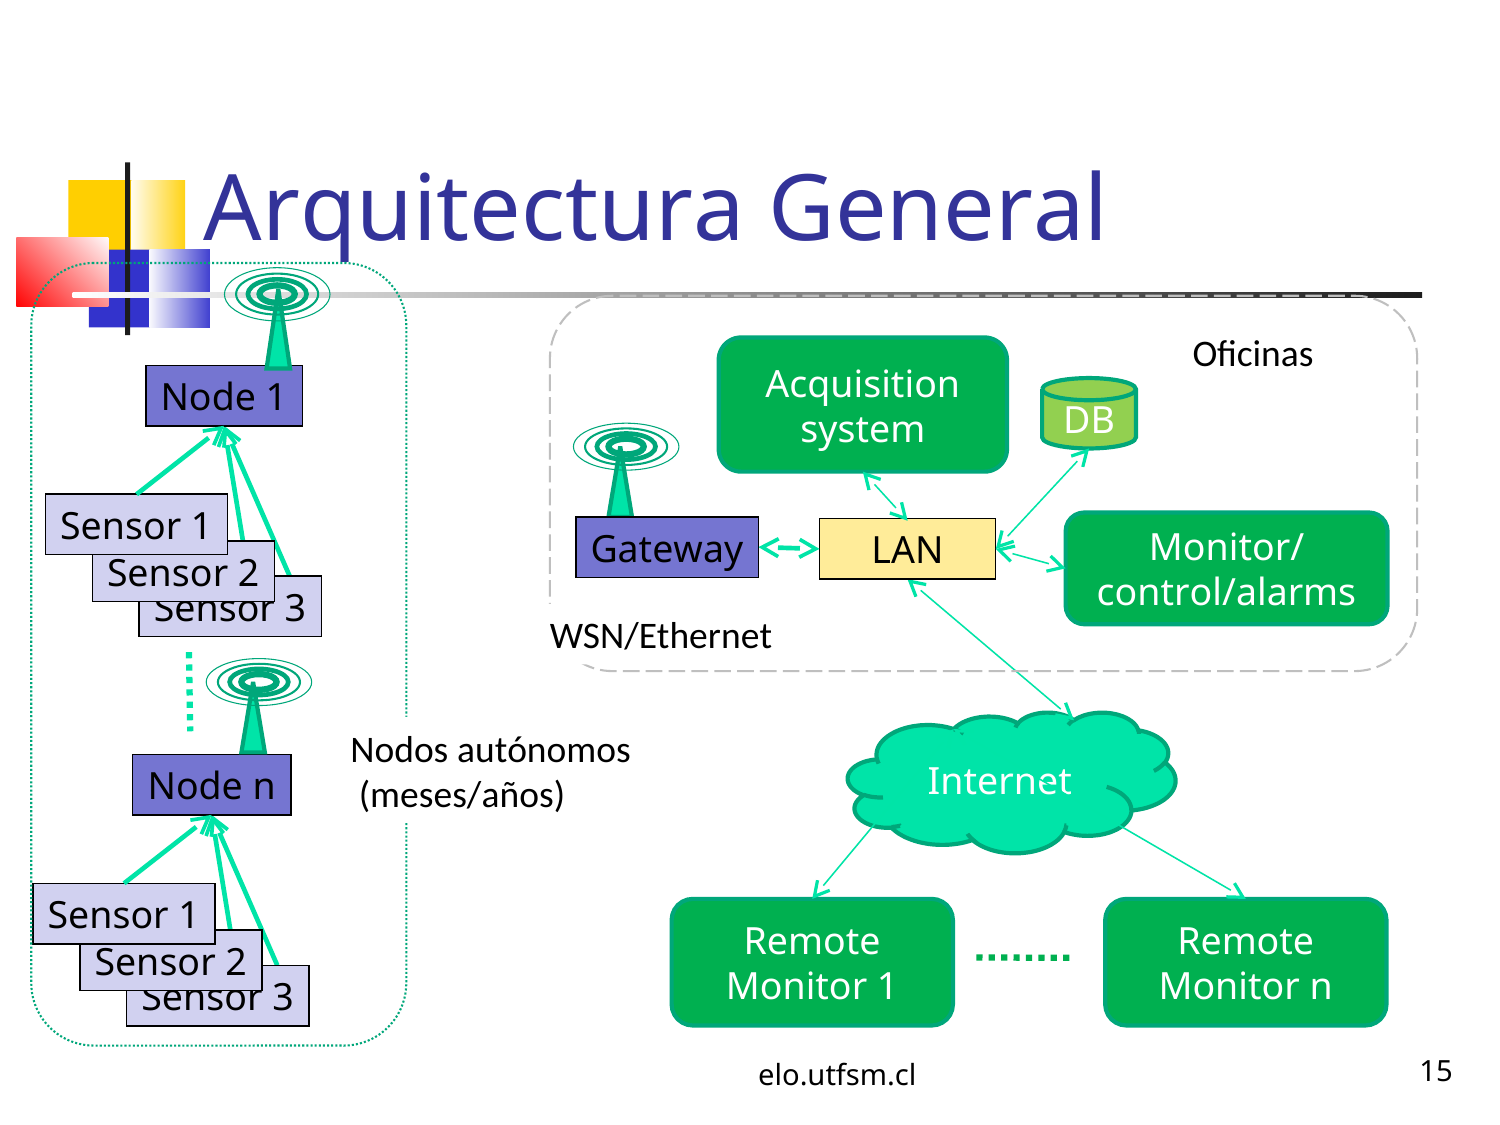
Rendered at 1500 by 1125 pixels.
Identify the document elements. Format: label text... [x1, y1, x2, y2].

text_box Remote Monitor 1 [671, 898, 953, 1026]
text_box Monitor/control/alarms [1065, 512, 1388, 625]
text_box Node n [132, 754, 291, 815]
text_box Sensor 3 [126, 965, 309, 1026]
text_box Sensor 1 [33, 883, 216, 944]
text_box Oficinas [1177, 321, 1329, 382]
text_box Sensor 3 [229, 992, 241, 1008]
text_box LAN [819, 518, 996, 580]
text_box Gateway [575, 516, 759, 578]
text_box DB [1042, 378, 1136, 449]
text_box WSN/Ethernet [535, 603, 788, 665]
text_box Sensor 3 [241, 603, 253, 619]
title Arquitectura General [243, 269, 312, 276]
text_box <number> [1155, 1024, 1468, 1100]
text_box Sensor 1 [45, 494, 228, 555]
text_box Node 1 [145, 365, 303, 426]
text_box Sensor 2 [92, 541, 275, 602]
text_box elo.utfsm.cl [599, 1024, 1075, 1100]
text_box Remote Monitor n [1105, 898, 1387, 1026]
text_box Internet [847, 712, 1176, 854]
title Arquitectura General [188, 35, 1468, 276]
text_box Sensor 2 [79, 930, 263, 991]
text_box Nodos autónomos (meses/años) [335, 716, 647, 823]
text_box Acquisition system [718, 337, 1008, 472]
text_box Sensor 3 [139, 576, 322, 637]
